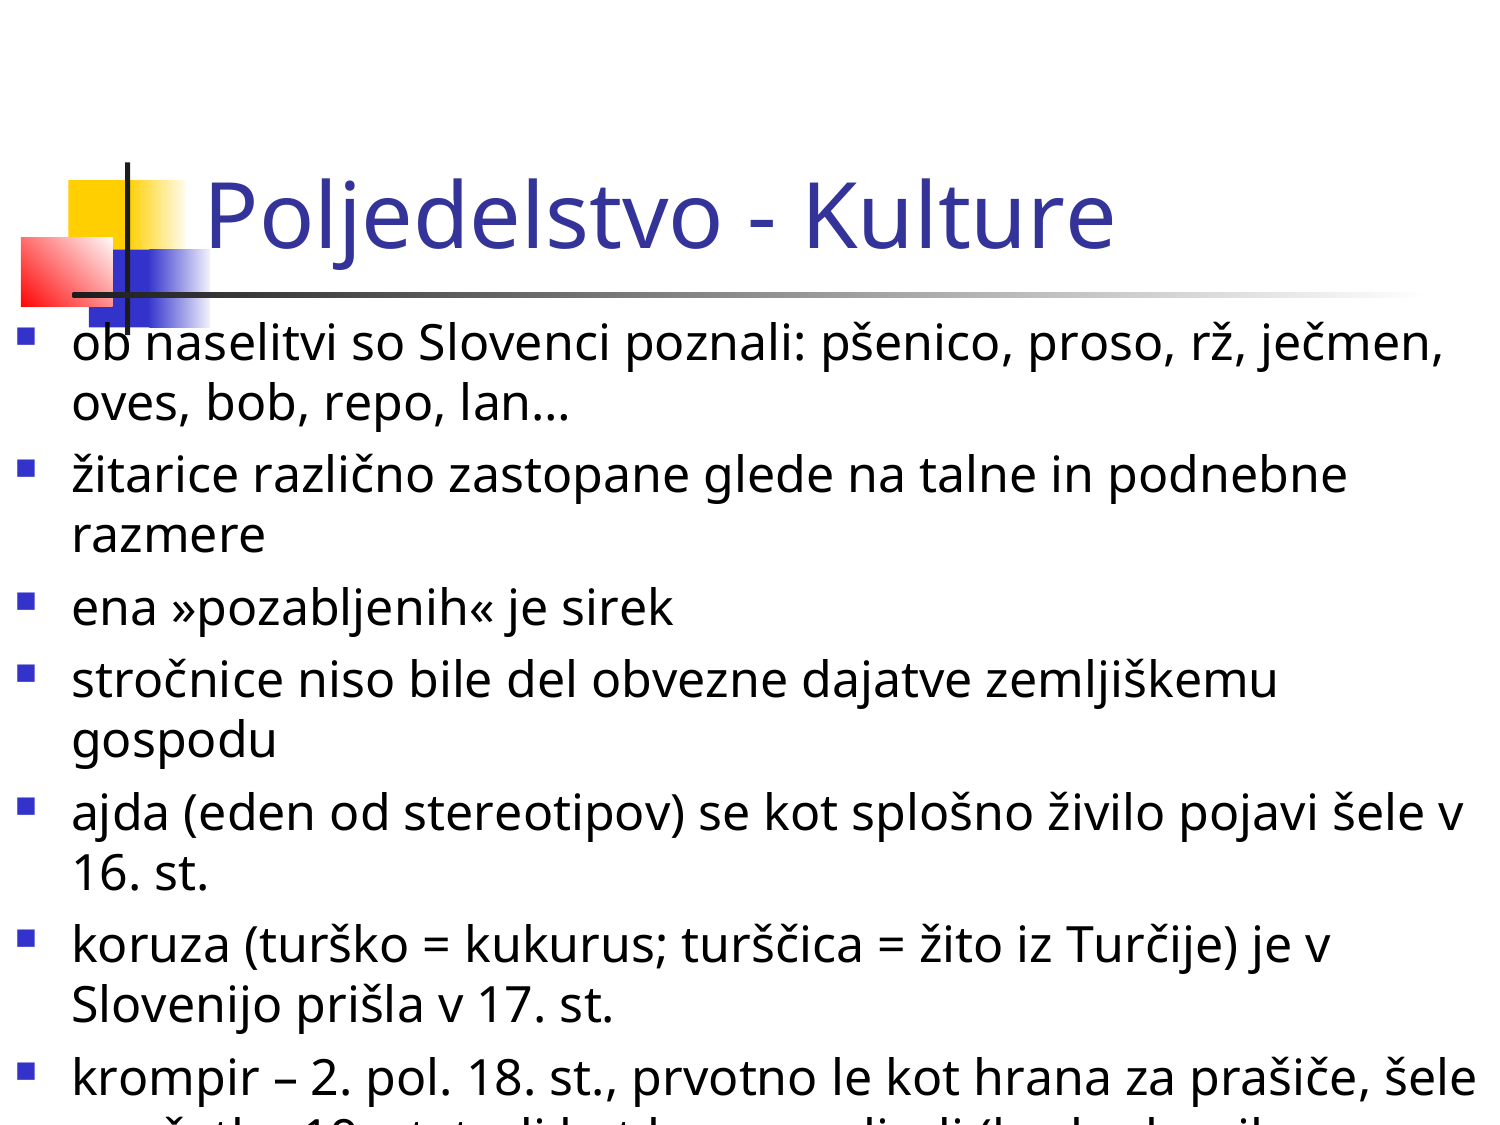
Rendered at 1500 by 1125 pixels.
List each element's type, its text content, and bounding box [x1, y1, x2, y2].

list ob naselitvi so Slovenci poznali: pšenico, proso, rž, ječmen, oves, bob, repo, lan… žitarice različno zastopane glede na talne in podnebne razmere ena »pozabljenih« je sirek stročnice niso bile del obvezne dajatve zemljiškemu gospodu ajda (eden od stereotipov) se kot splošno živilo pojavi šele v 16. st. koruza (turško = kukurus; turščica = žito iz Turčije) je v Slovenijo prišla v 17. st. krompir – 2. pol. 18. st., prvotno le kot hrana za prašiče, šele v začetku 19. st. tudi kot hrana za ljudi (kruh ubogih, zemeljsko jabolko, podzemeljski kostanj) [0, 302, 1500, 1066]
title Poljedelstvo - Kulture [188, 35, 1468, 276]
